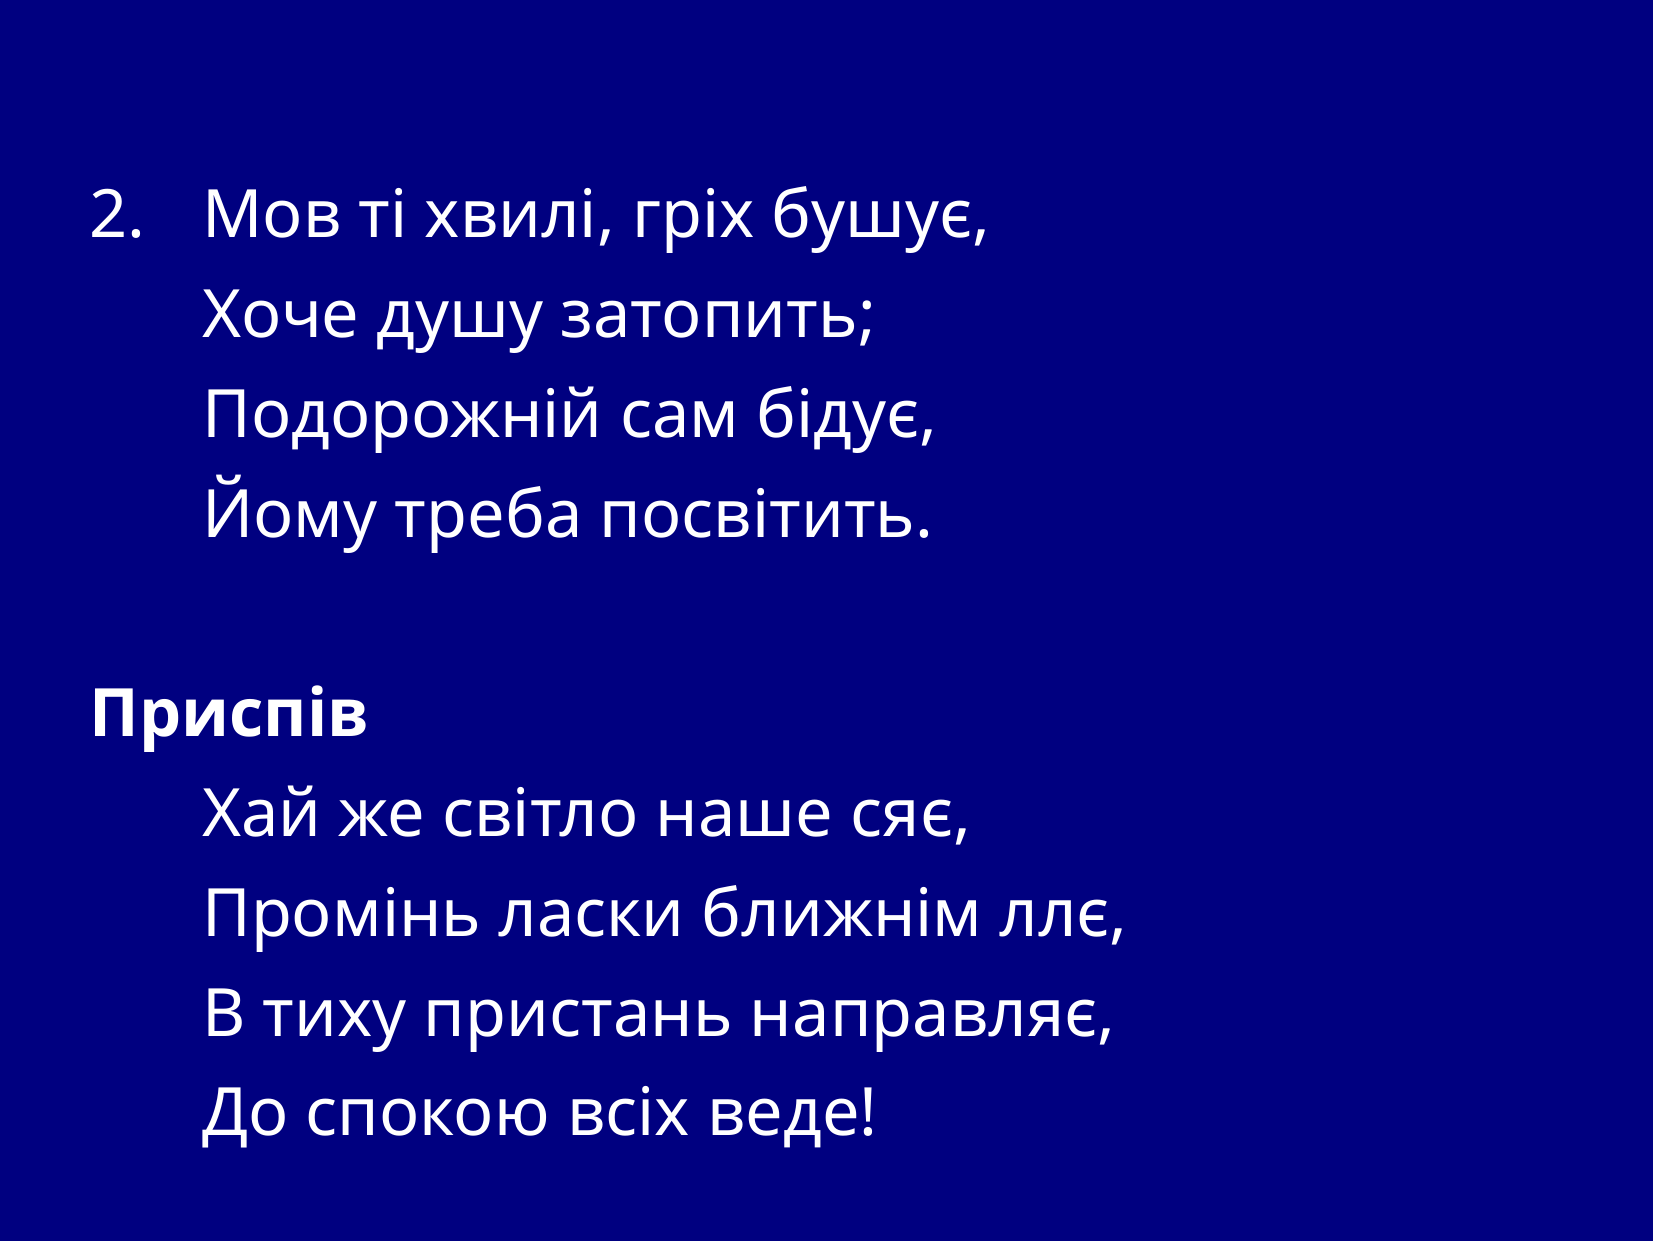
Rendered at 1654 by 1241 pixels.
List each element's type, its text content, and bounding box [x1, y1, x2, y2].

text_box 2. Мов ті хвилі, гріх бушує, Хоче душу затопить; Подорожній сам бідує, Йому треба посвітить. Приспів Хай же світло наше сяє, Промінь ласки ближнім ллє, В тиху пристань направляє, До спокою всіх веде! [75, 150, 1576, 1163]
